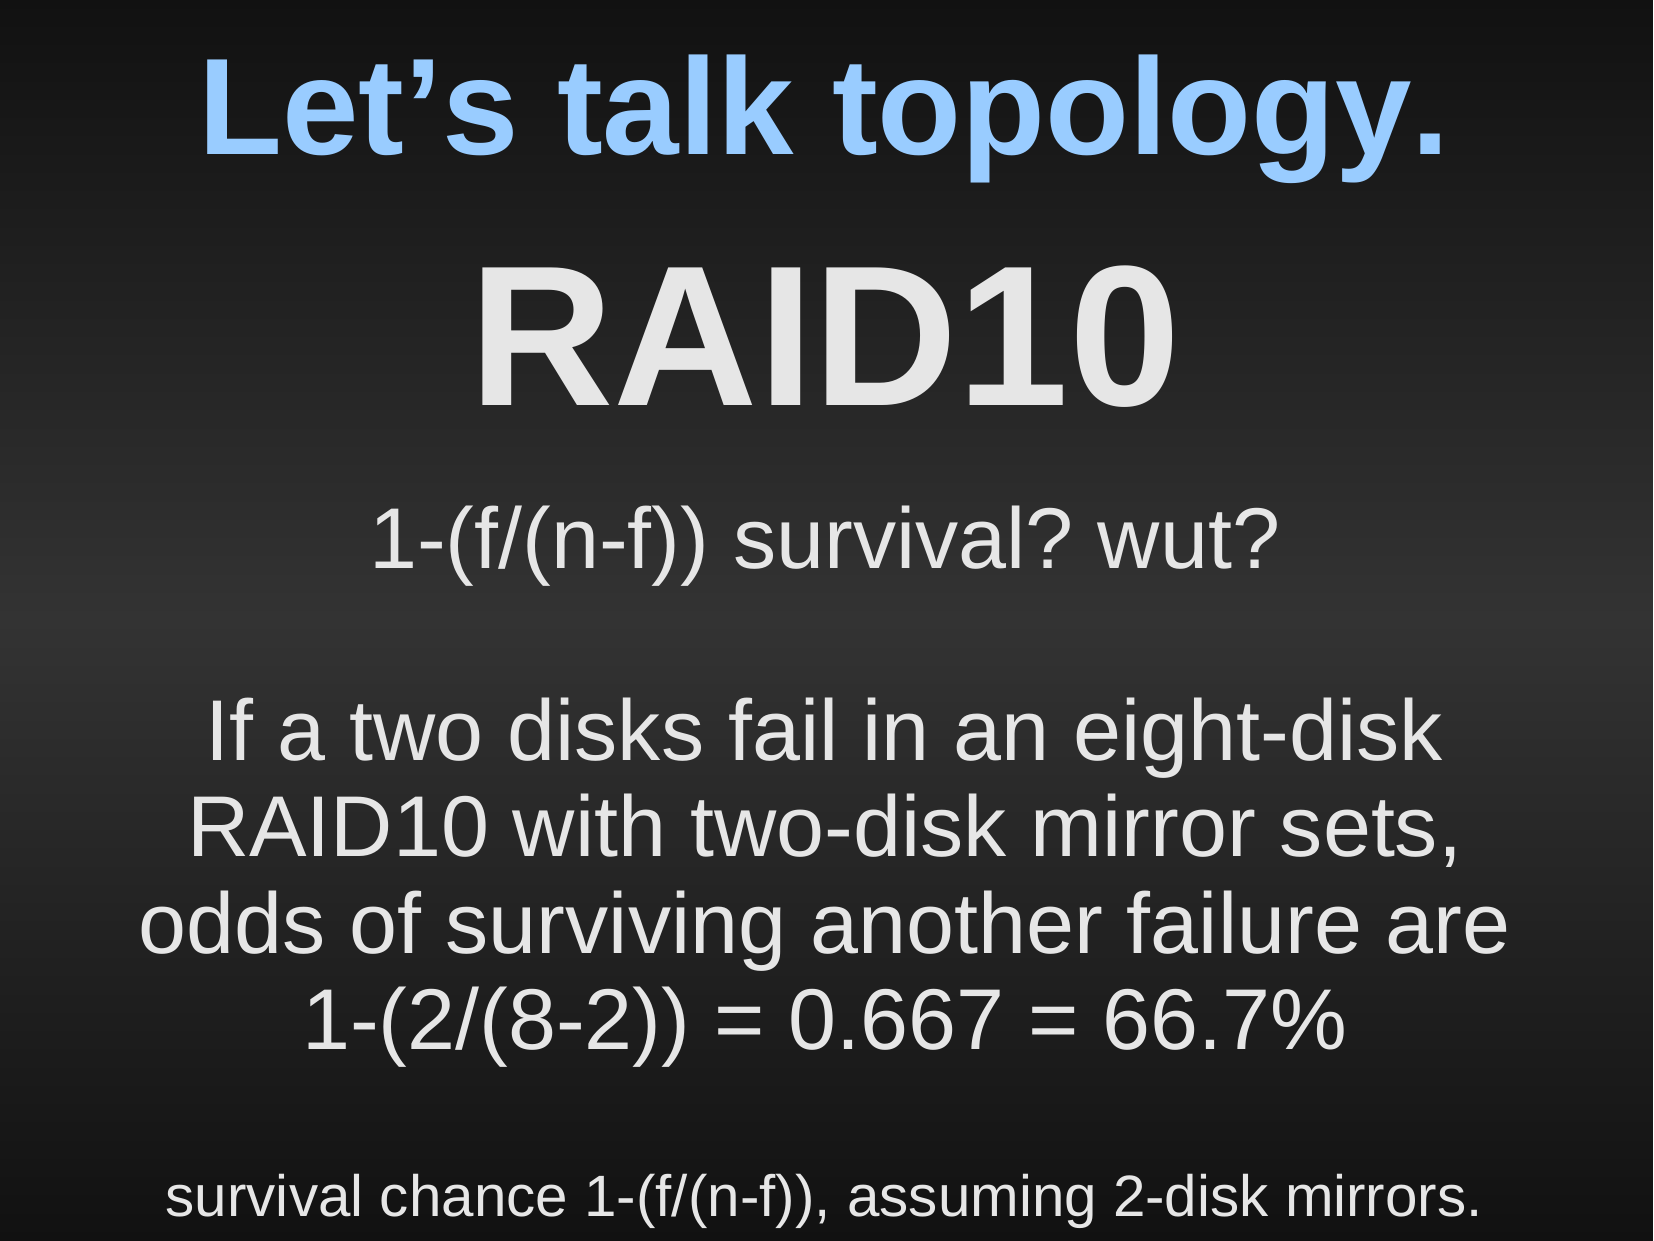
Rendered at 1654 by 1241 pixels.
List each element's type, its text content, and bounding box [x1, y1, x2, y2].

title RAID10 1-(f/(n-f)) survival? wut? If a two disks fail in an eight-disk RAID10 with two-disk mirror sets, odds of surviving another failure are 1-(2/(8-2)) = 0.667 = 66.7% survival chance 1-(f/(n-f)), assuming 2-disk mirrors. [0, 212, 1651, 1241]
title Let’s talk topology. [0, 2, 1651, 211]
